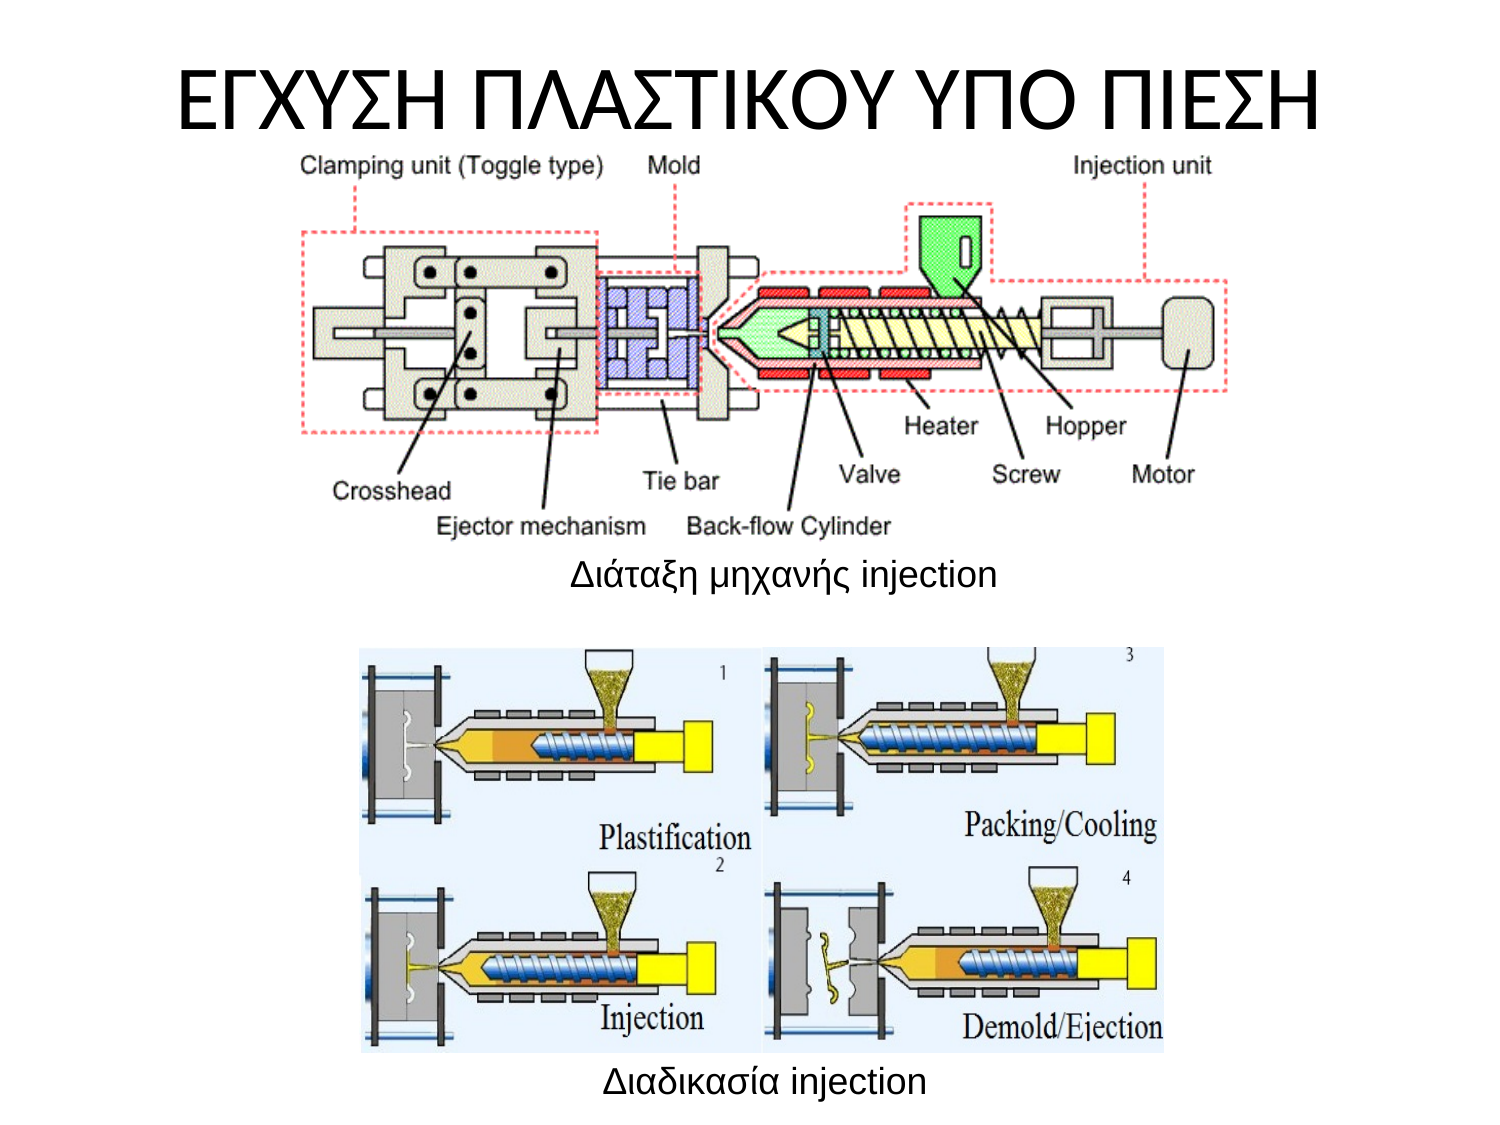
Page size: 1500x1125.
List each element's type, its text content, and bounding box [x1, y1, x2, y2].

text_box Διαδικασία injection [585, 1050, 946, 1110]
picture [300, 149, 1231, 555]
title ΕΓΧΥΣΗ ΠΛΑΣΤΙΚΟΥ ΥΠΟ ΠΙΕΣΗ [75, 29, 1426, 156]
text_box Διάταξη μηχανής injection [555, 542, 1036, 603]
picture [359, 647, 1164, 1053]
